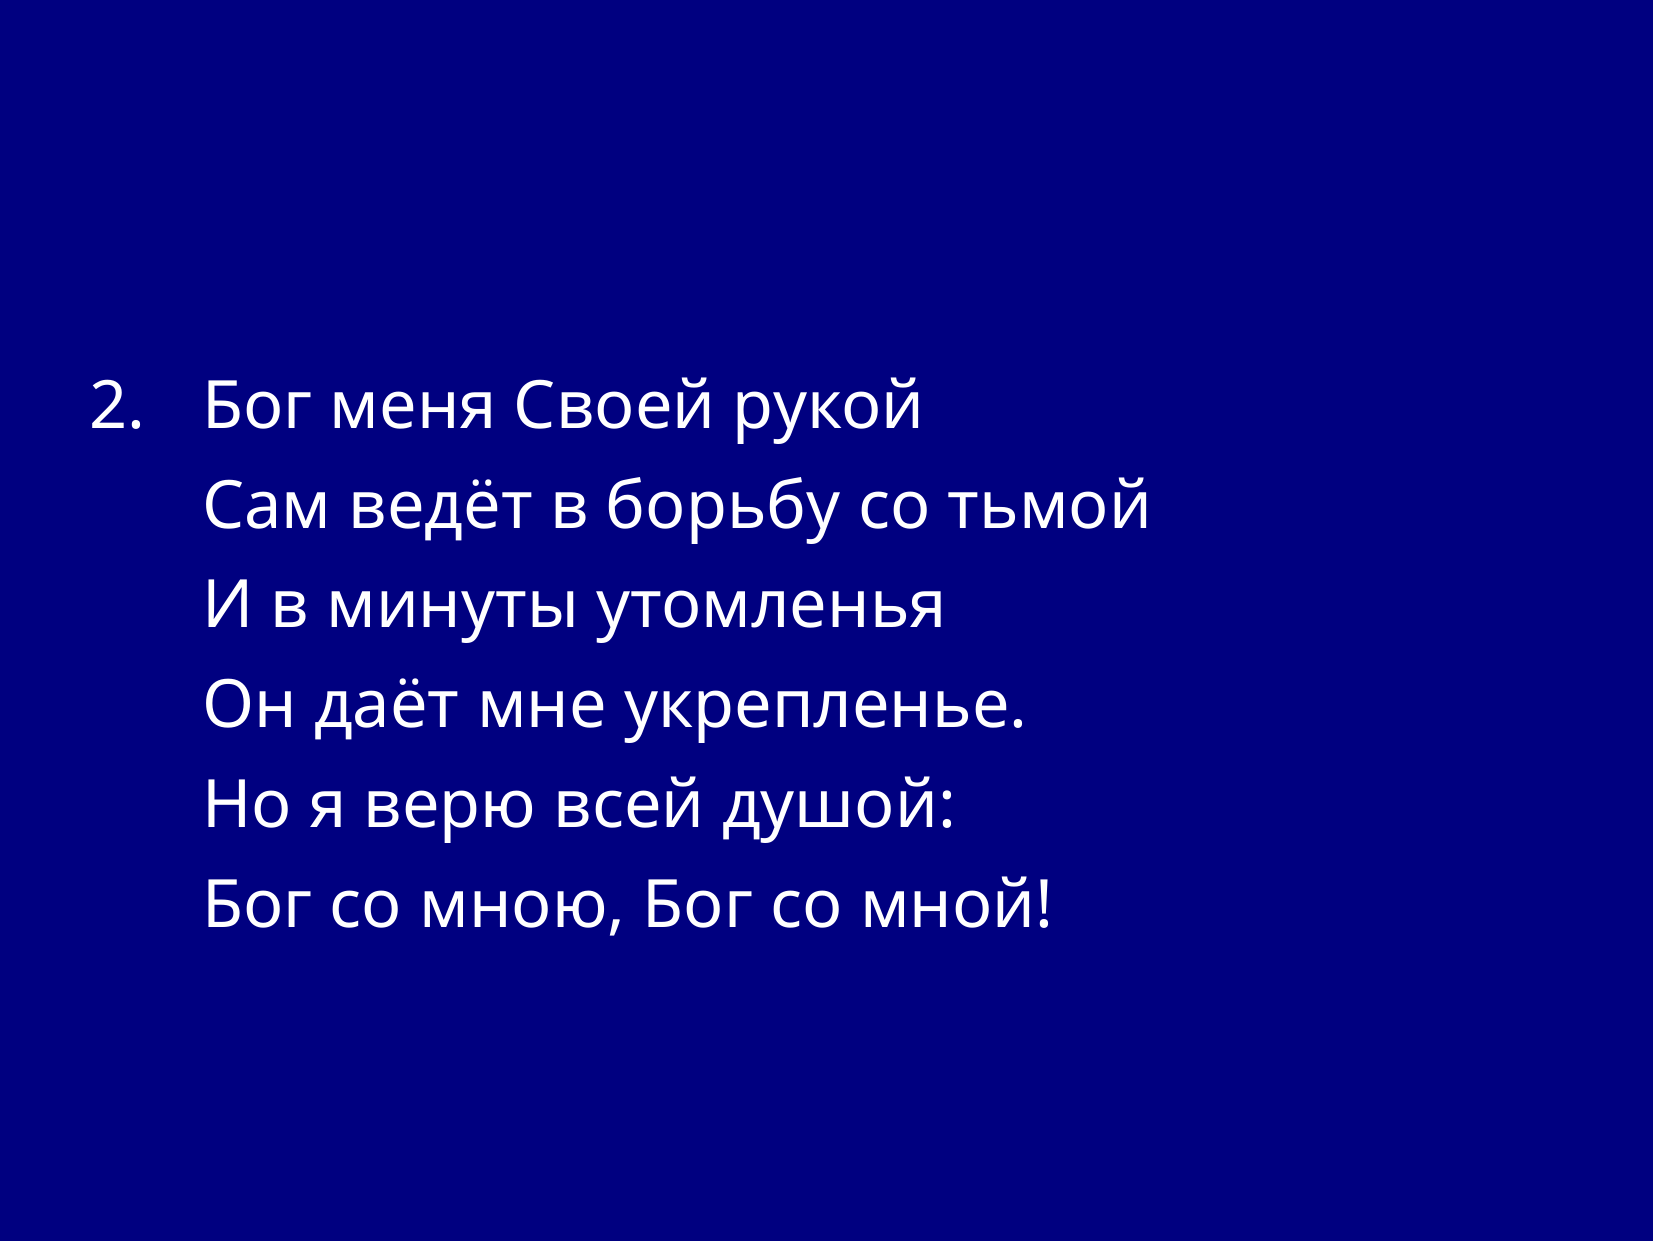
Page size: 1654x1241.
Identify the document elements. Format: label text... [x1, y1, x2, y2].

text_box 2. Бог меня Своей рукой Сам ведёт в борьбу со тьмой И в минуты утомленья Он даёт мне укрепленье. Но я верю всей душой: Бог со мною, Бог со мной! [75, 150, 1576, 1163]
